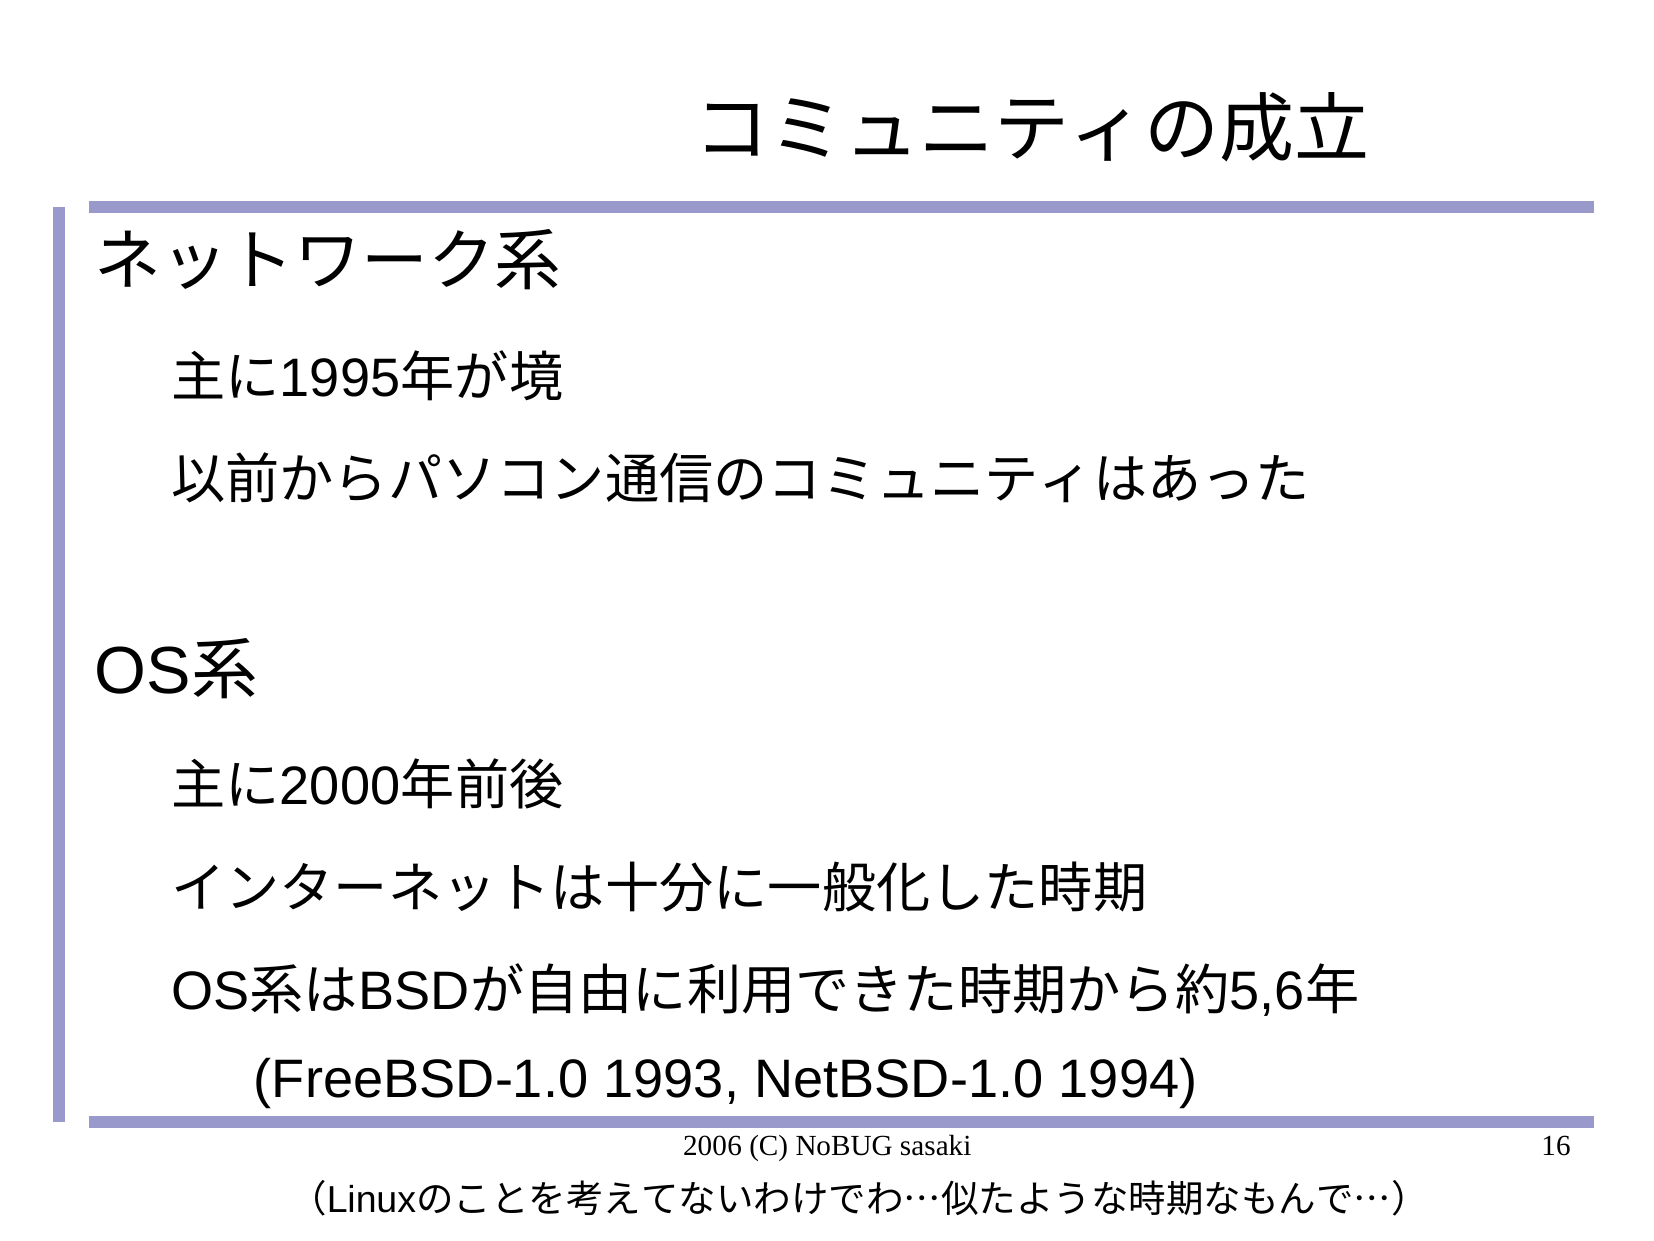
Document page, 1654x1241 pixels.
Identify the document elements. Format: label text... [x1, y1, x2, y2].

title コミュニティの成立 [501, 59, 1563, 187]
list ネットワーク系 主に1995年が境 以前からパソコン通信のコミュニティはあった OS系 主に2000年前後 インターネットは十分に一般化した時期 OS系はBSDが自由に利用できた時期から約5,6年 (FreeBSD-1.0 1993, NetBSD-1.0 1994) （Linuxのことを考えてないわけでわ…似たような時期なもんで…） [76, 206, 1565, 1123]
